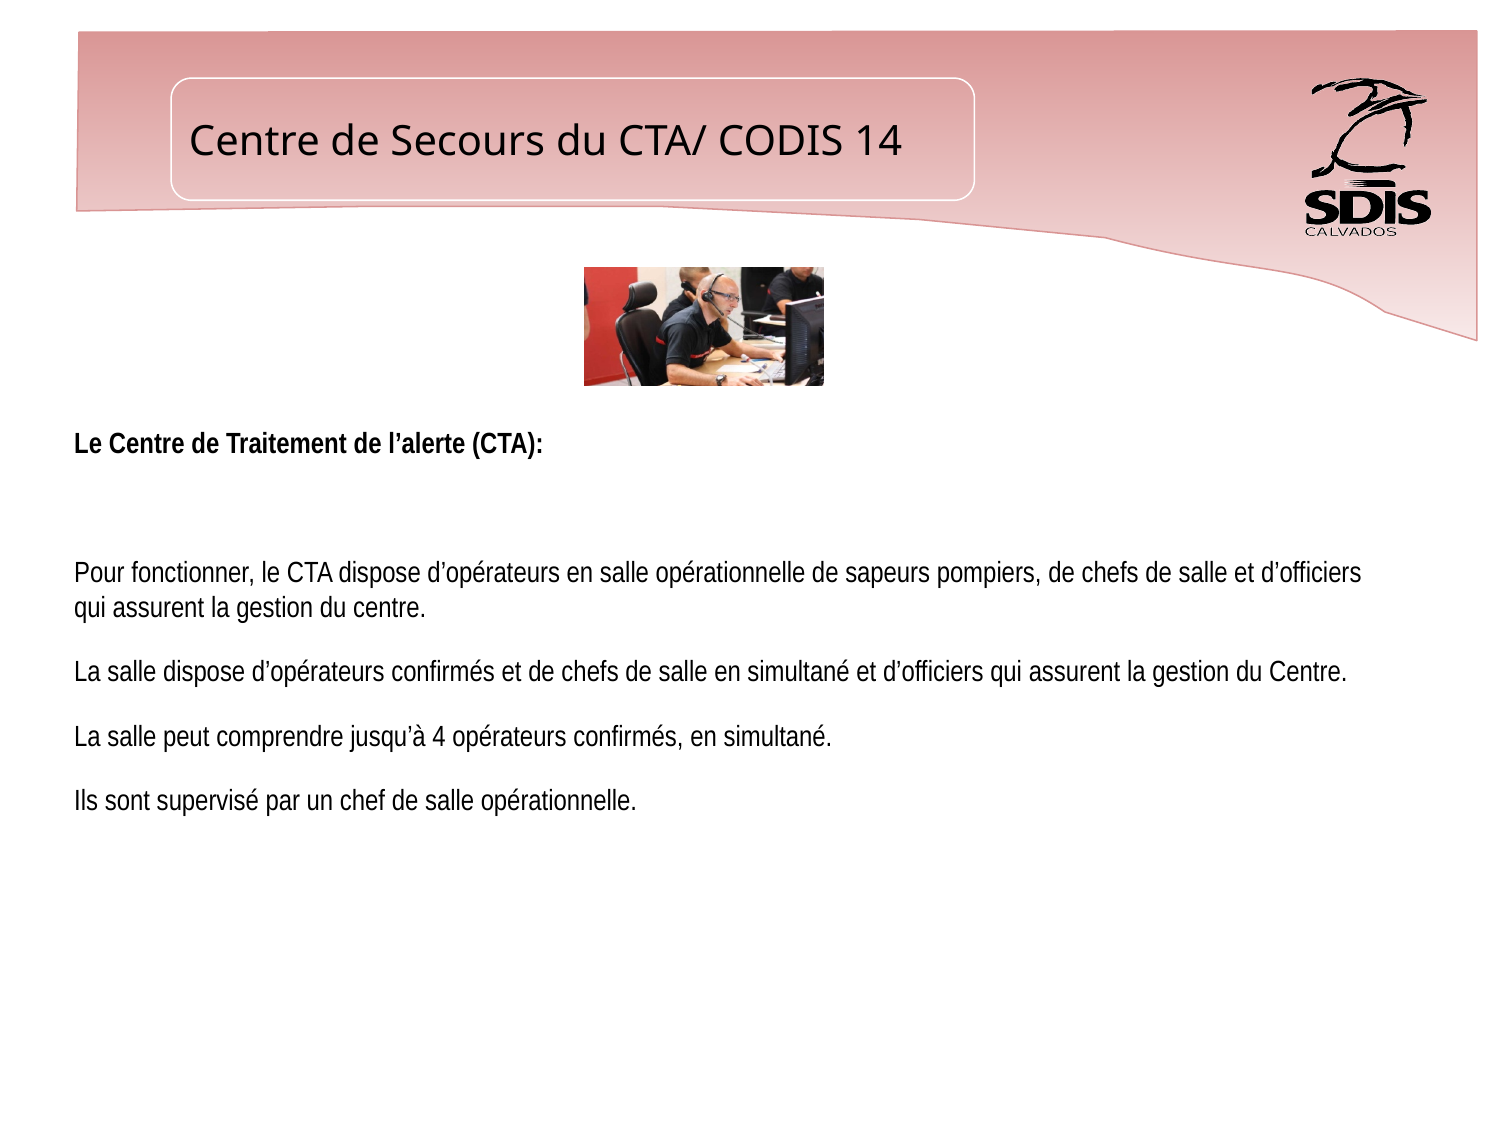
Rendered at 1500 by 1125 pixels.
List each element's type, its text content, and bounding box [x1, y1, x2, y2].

text_box Centre de Secours du CTA/ CODIS 14 [171, 78, 975, 201]
picture [584, 267, 824, 386]
picture [1305, 78, 1431, 236]
list Le Centre de Traitement de l’alerte (CTA): Pour fonctionner, le CTA dispose d’opérateurs en salle opérationnelle de sapeurs pompiers, de chefs de salle et d’officiers qui assurent la gestion du centre. La salle dispose d’opérateurs confirmés et de chefs de salle en simultané et d’officiers qui assurent la gestion du Centre. La salle peut comprendre jusqu’à 4 opérateurs confirmés, en simultané. Ils sont supervisé par un chef de salle opérationnelle. [59, 417, 1410, 1122]
text_box [76, 30, 1477, 341]
